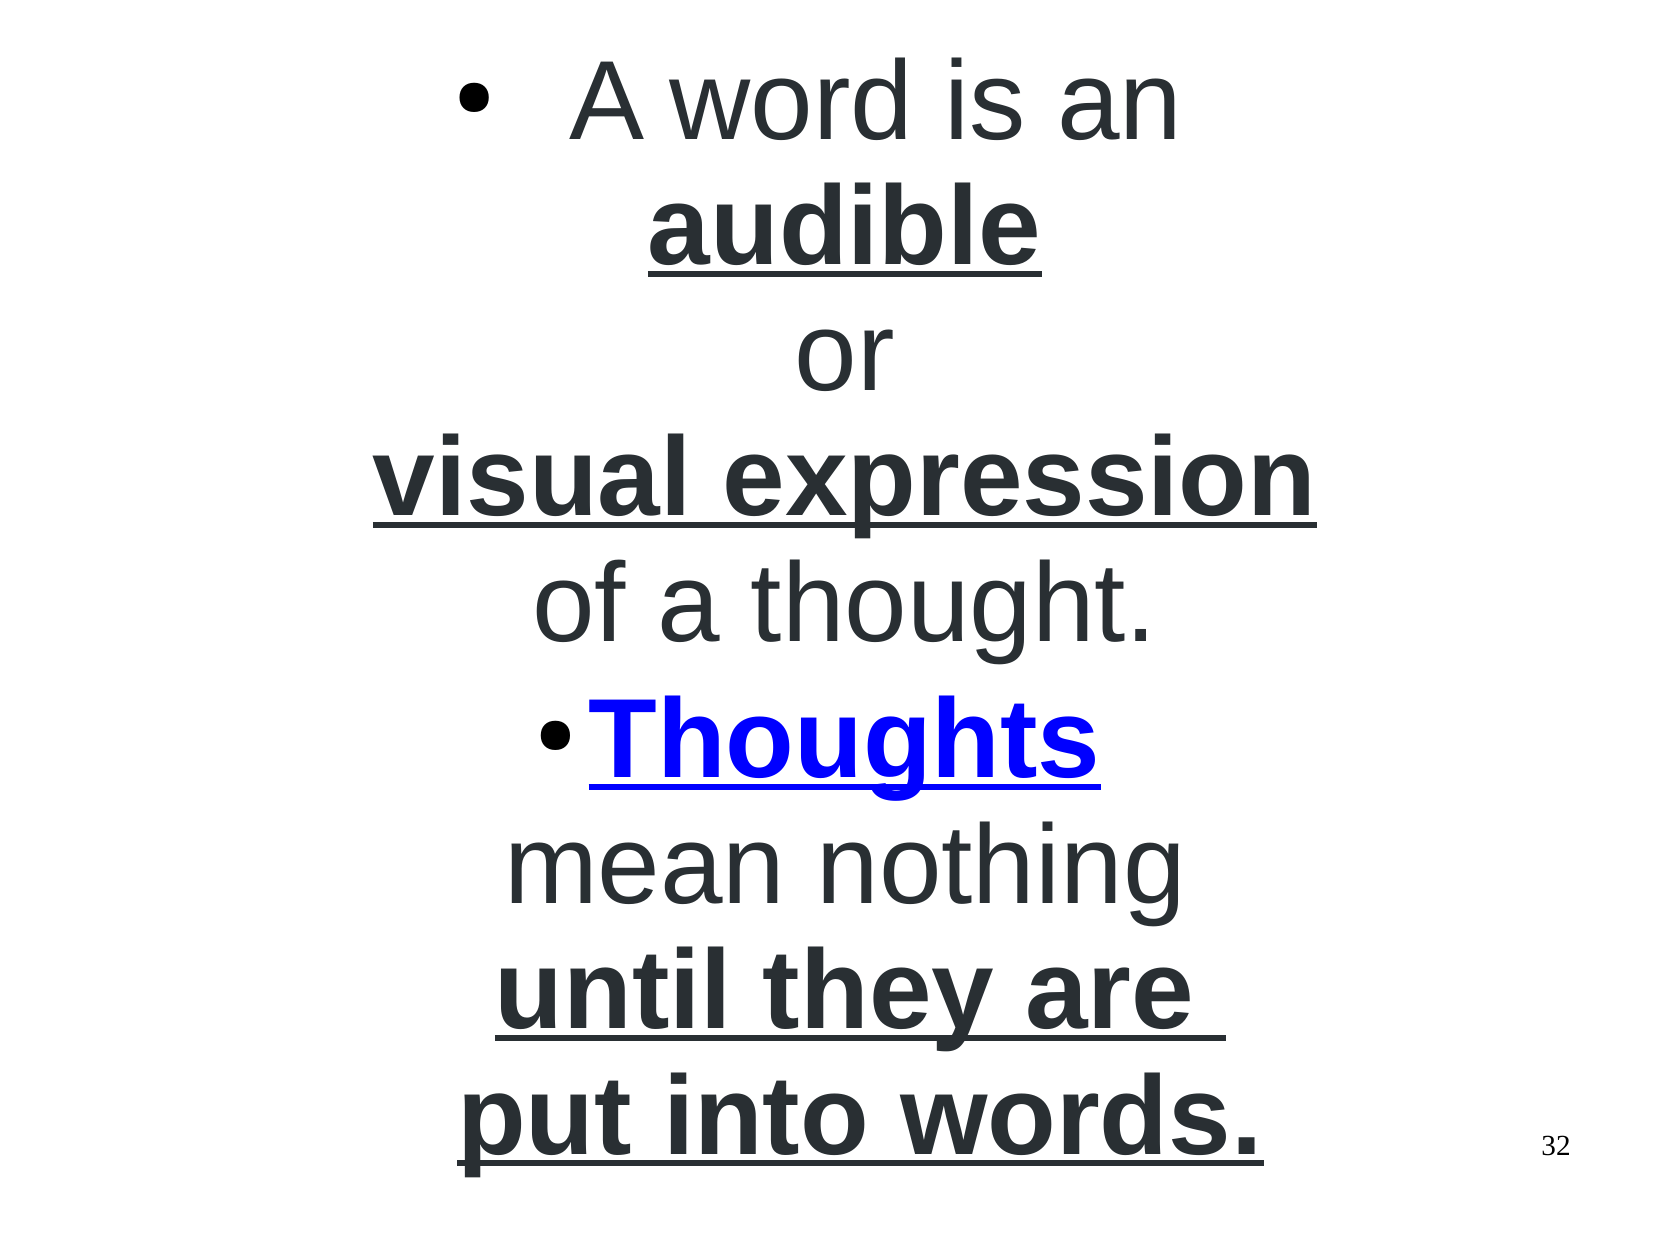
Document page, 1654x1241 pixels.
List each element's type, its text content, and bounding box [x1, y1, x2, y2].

list A word is an audible or visual expression of a thought. Thoughts mean nothing until they are put into words. [37, 37, 1613, 1238]
